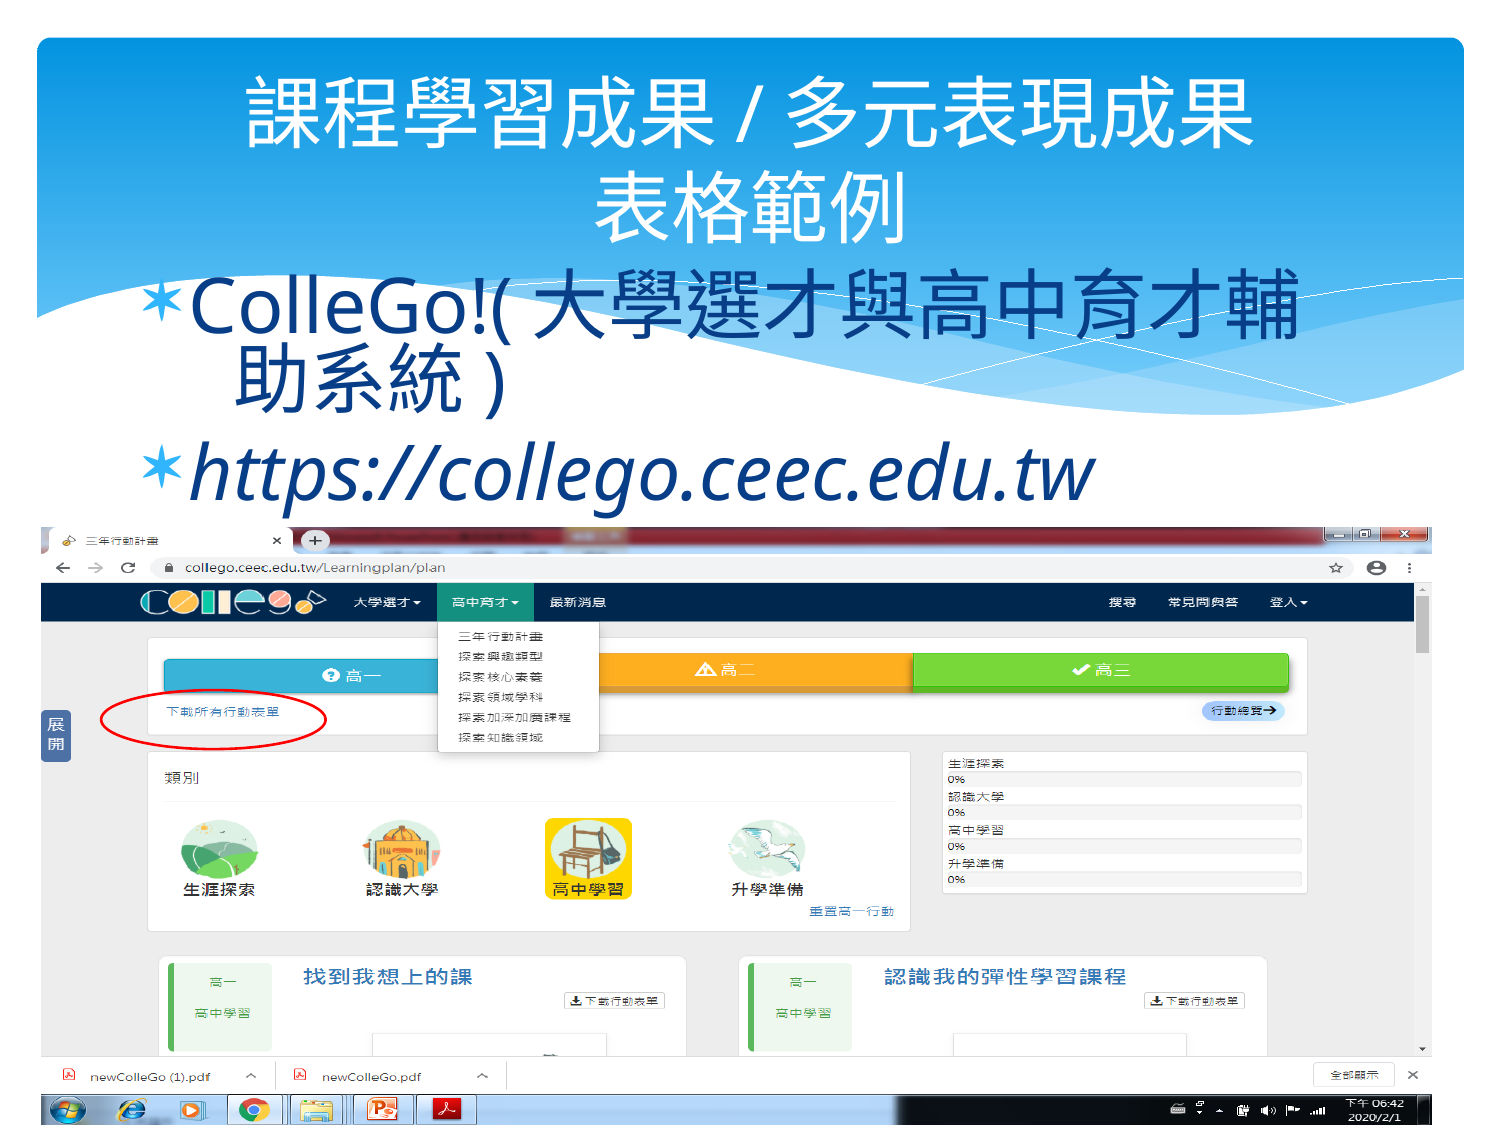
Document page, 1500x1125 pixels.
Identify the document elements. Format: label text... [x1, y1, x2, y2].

list ColleGo!(大學選才與高中育才輔助系統) https://collego.ceec.edu.tw [128, 267, 1345, 527]
picture [41, 527, 1432, 1125]
title 課程學習成果/多元表現成果 表格範例 [75, 55, 1426, 262]
